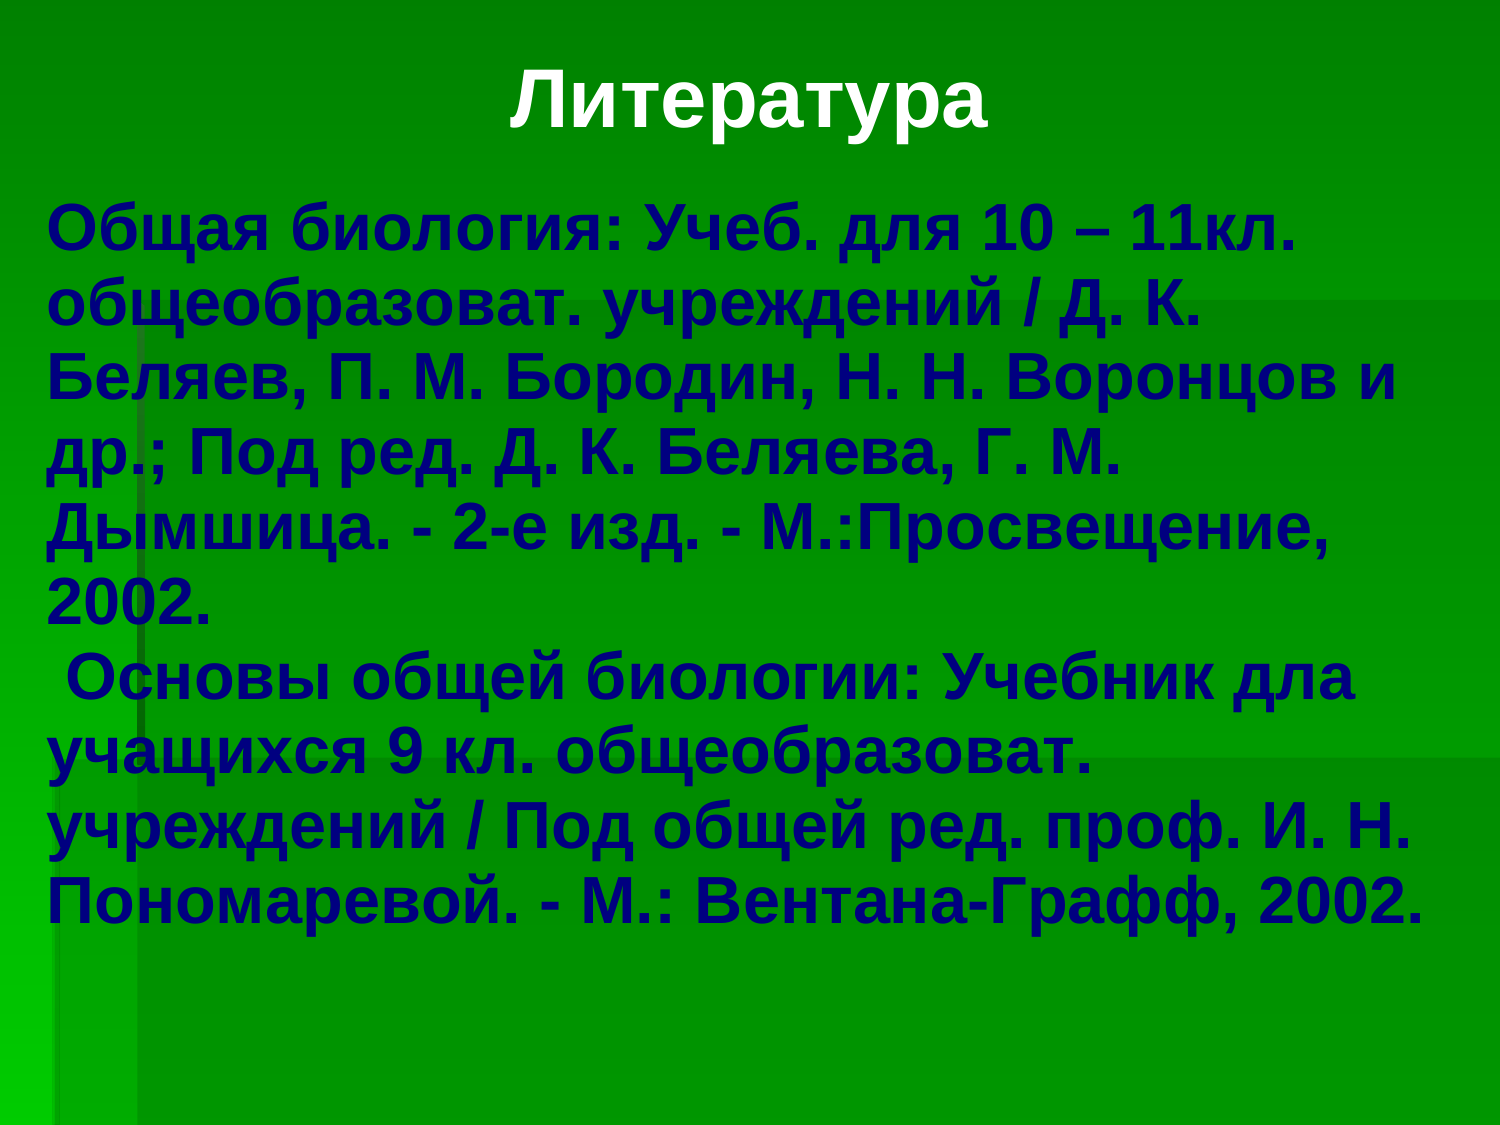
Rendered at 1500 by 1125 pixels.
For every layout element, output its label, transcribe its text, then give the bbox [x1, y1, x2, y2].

text_box Общая биология: Учеб. для 10 – 11кл. общеобразоват. учреждений / Д. К. Беляев, П. М. Бородин, Н. Н. Воронцов и др.; Под ред. Д. К. Беляева, Г. М. Дымшица. - 2-е изд. - М.:Просвещение, 2002. Основы общей биологии: Учебник дла учащихся 9 кл. общеобразоват. учреждений / Под общей ред. проф. И. Н. Пономаревой. - М.: Вентана-Графф, 2002. [31, 182, 1457, 959]
text_box Литература [105, 45, 1393, 153]
